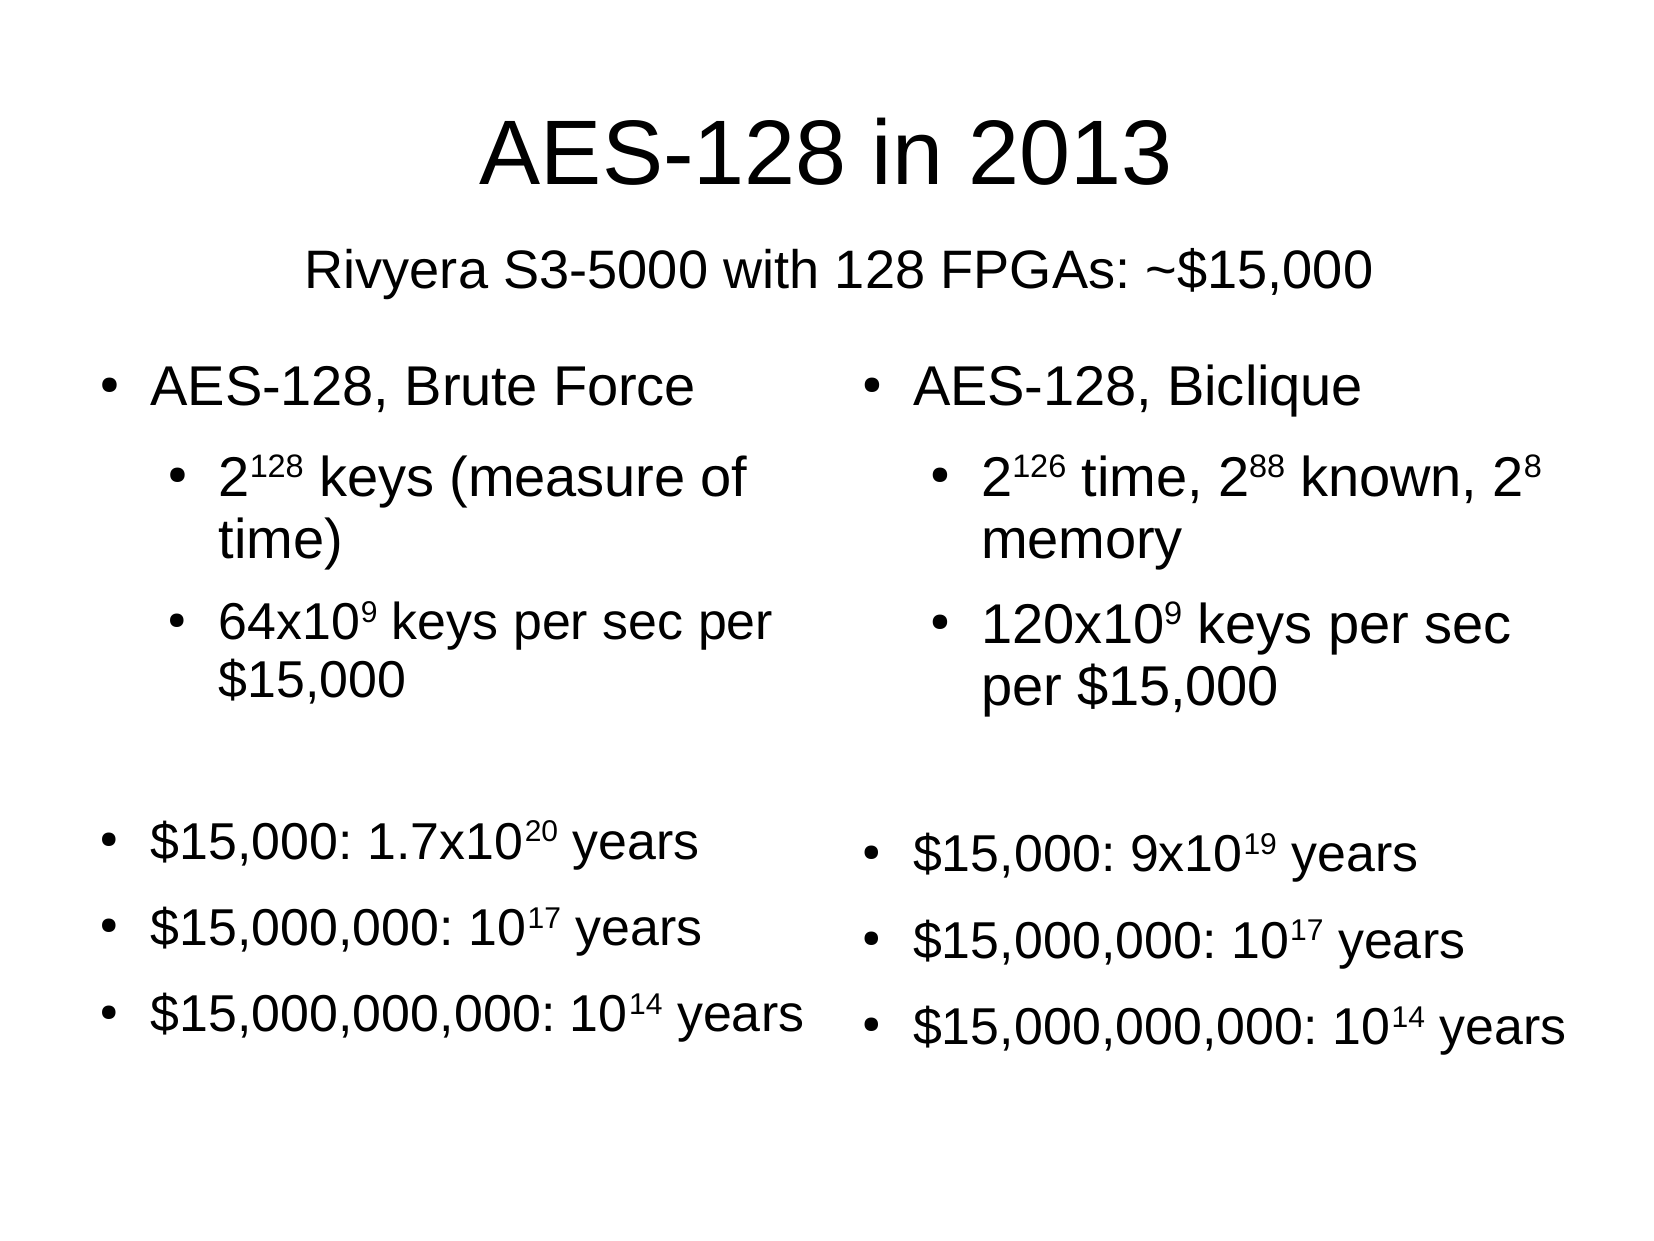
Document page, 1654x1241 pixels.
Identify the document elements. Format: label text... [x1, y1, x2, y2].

title AES-128 in 2013 [82, 49, 1571, 257]
list AES-128, Brute Force 2128 keys (measure of time) 64x109 keys per sec per $15,000 $15,000: 1.7x1020 years $15,000,000: 1017 years $15,000,000,000: 1014 years [82, 355, 809, 1075]
list AES-128, Biclique 2126 time, 288 known, 28 memory 120x109 keys per sec per $15,000 $15,000: 9x1019 years $15,000,000: 1017 years $15,000,000,000: 1014 years [845, 355, 1572, 1075]
text_box Rivyera S3-5000 with 128 FPGAs: ~$15,000 [218, 231, 1390, 308]
